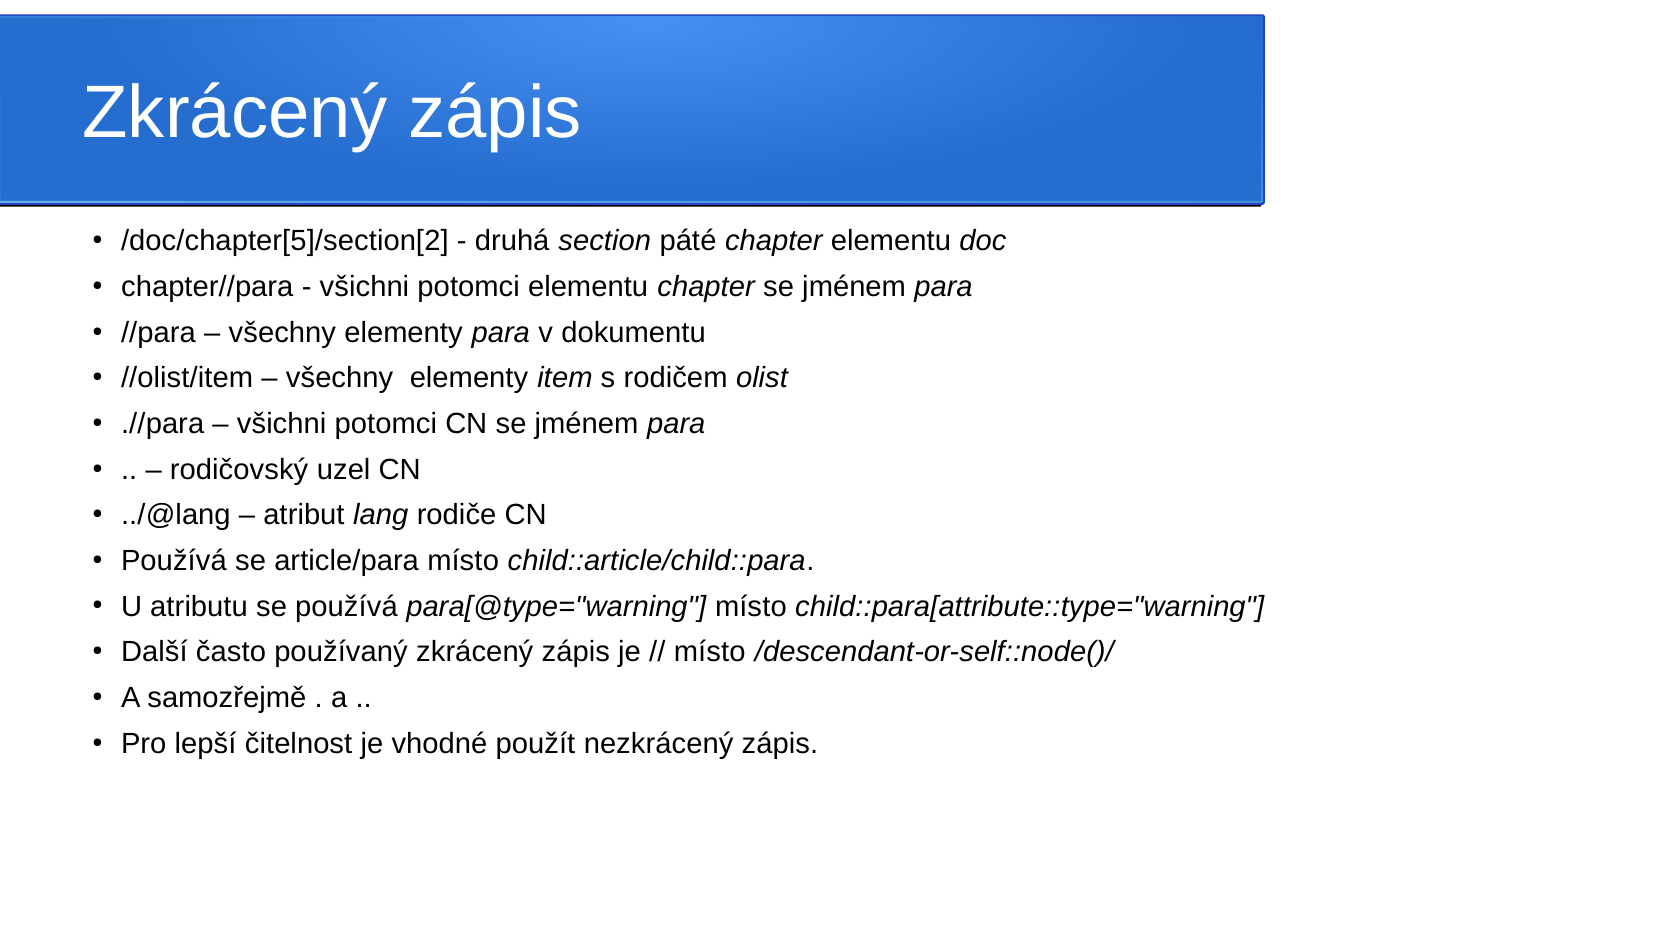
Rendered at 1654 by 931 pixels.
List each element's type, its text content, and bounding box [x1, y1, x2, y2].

list /doc/chapter[5]/section[2] - druhá section páté chapter elementu doc chapter//para - všichni potomci elementu chapter se jménem para //para – všechny elementy para v dokumentu //olist/item – všechny elementy item s rodičem olist .//para – všichni potomci CN se jménem para .. – rodičovský uzel CN ../@lang – atribut lang rodiče CN Používá se article/para místo child::article/child::para. U atributu se používá para[@type="warning"] místo child::para[attribute::type="warning"] Další často používaný zkrácený zápis je // místo /descendant-or-self::node()/ A samozřejmě . a .. Pro lepší čitelnost je vhodné použít nezkrácený zápis. [82, 224, 1571, 764]
title Zkrácený zápis [82, 35, 1235, 189]
